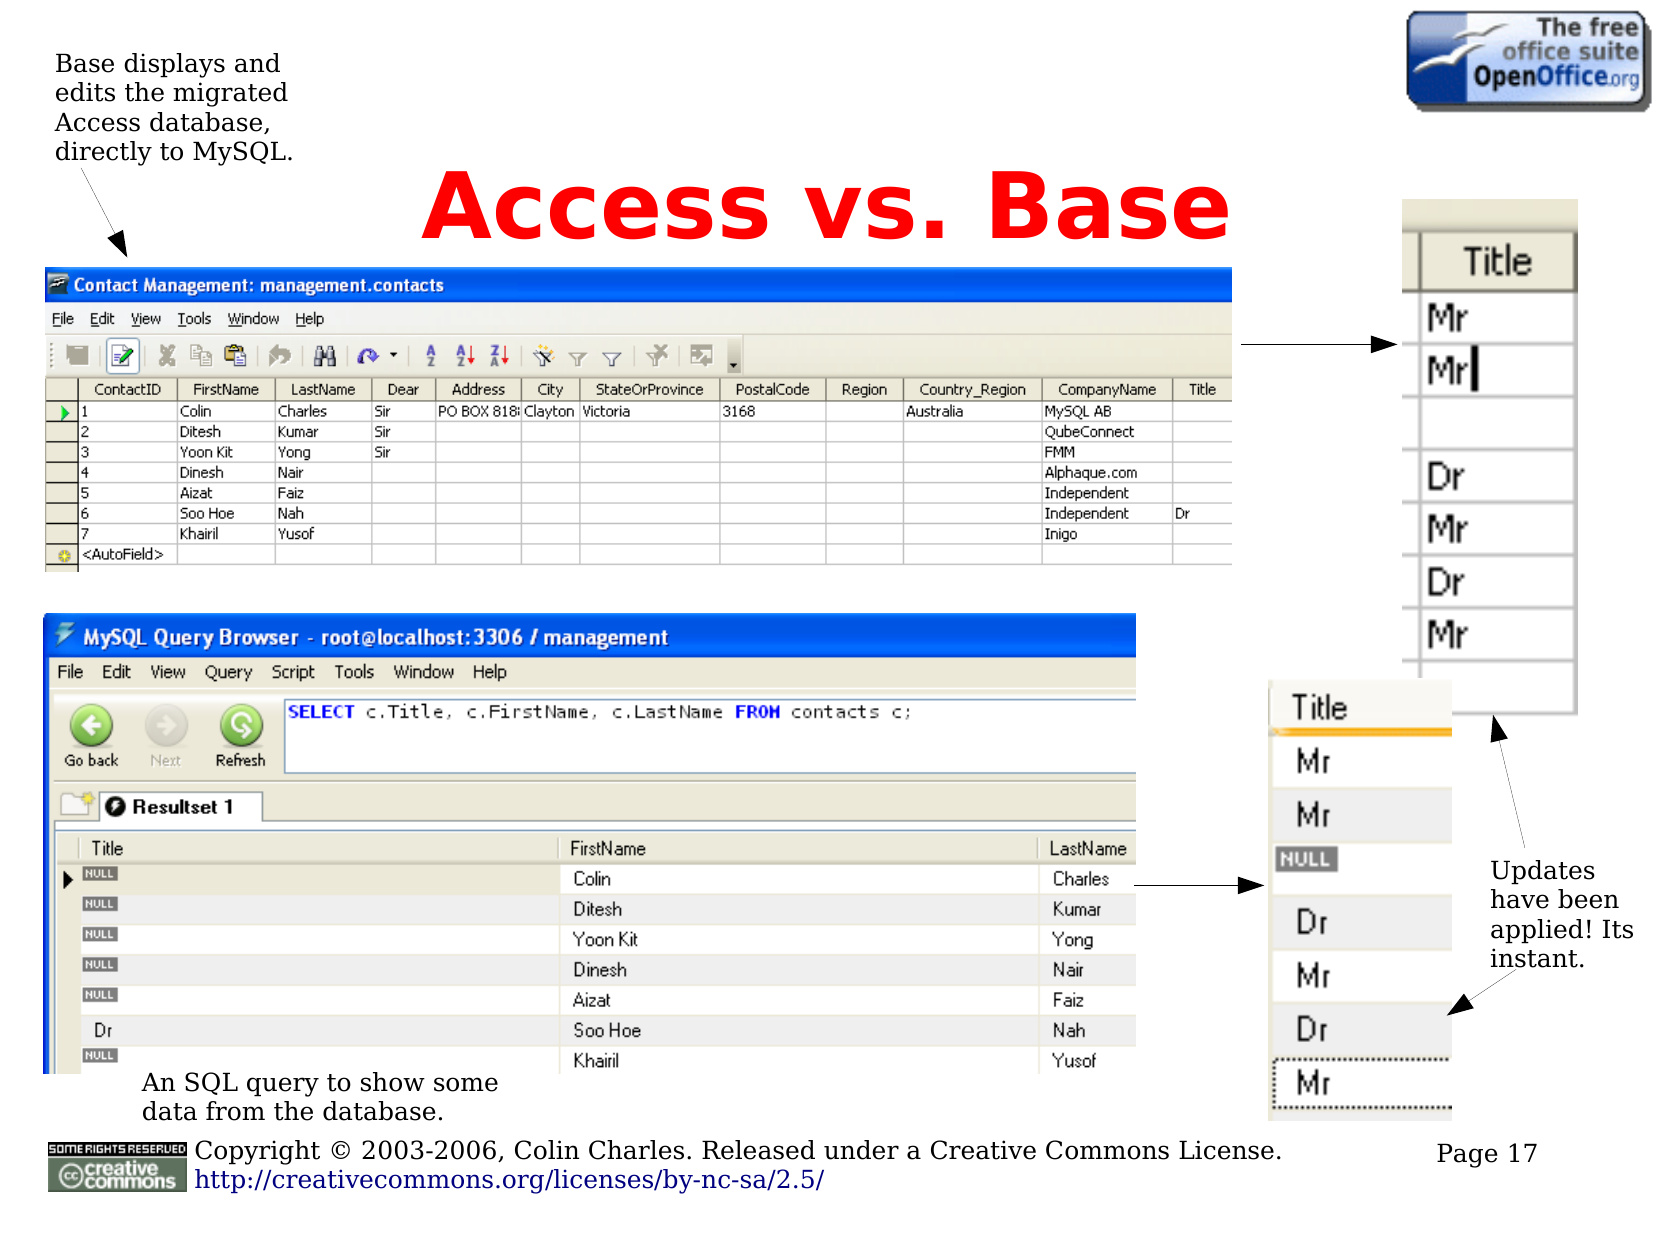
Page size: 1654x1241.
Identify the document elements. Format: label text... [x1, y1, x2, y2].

title Access vs. Base [121, 102, 1534, 311]
text_box Base displays and edits the migrated Access database, directly to MySQL. [54, 49, 313, 167]
picture [45, 267, 1232, 572]
picture [48, 1142, 187, 1192]
picture [1268, 199, 1578, 1121]
picture [43, 613, 1136, 1075]
picture [1403, 0, 1654, 125]
text_box Updates have been applied! Its instant. [1490, 856, 1635, 974]
text_box An SQL query to show some data from the database. [141, 1067, 501, 1127]
